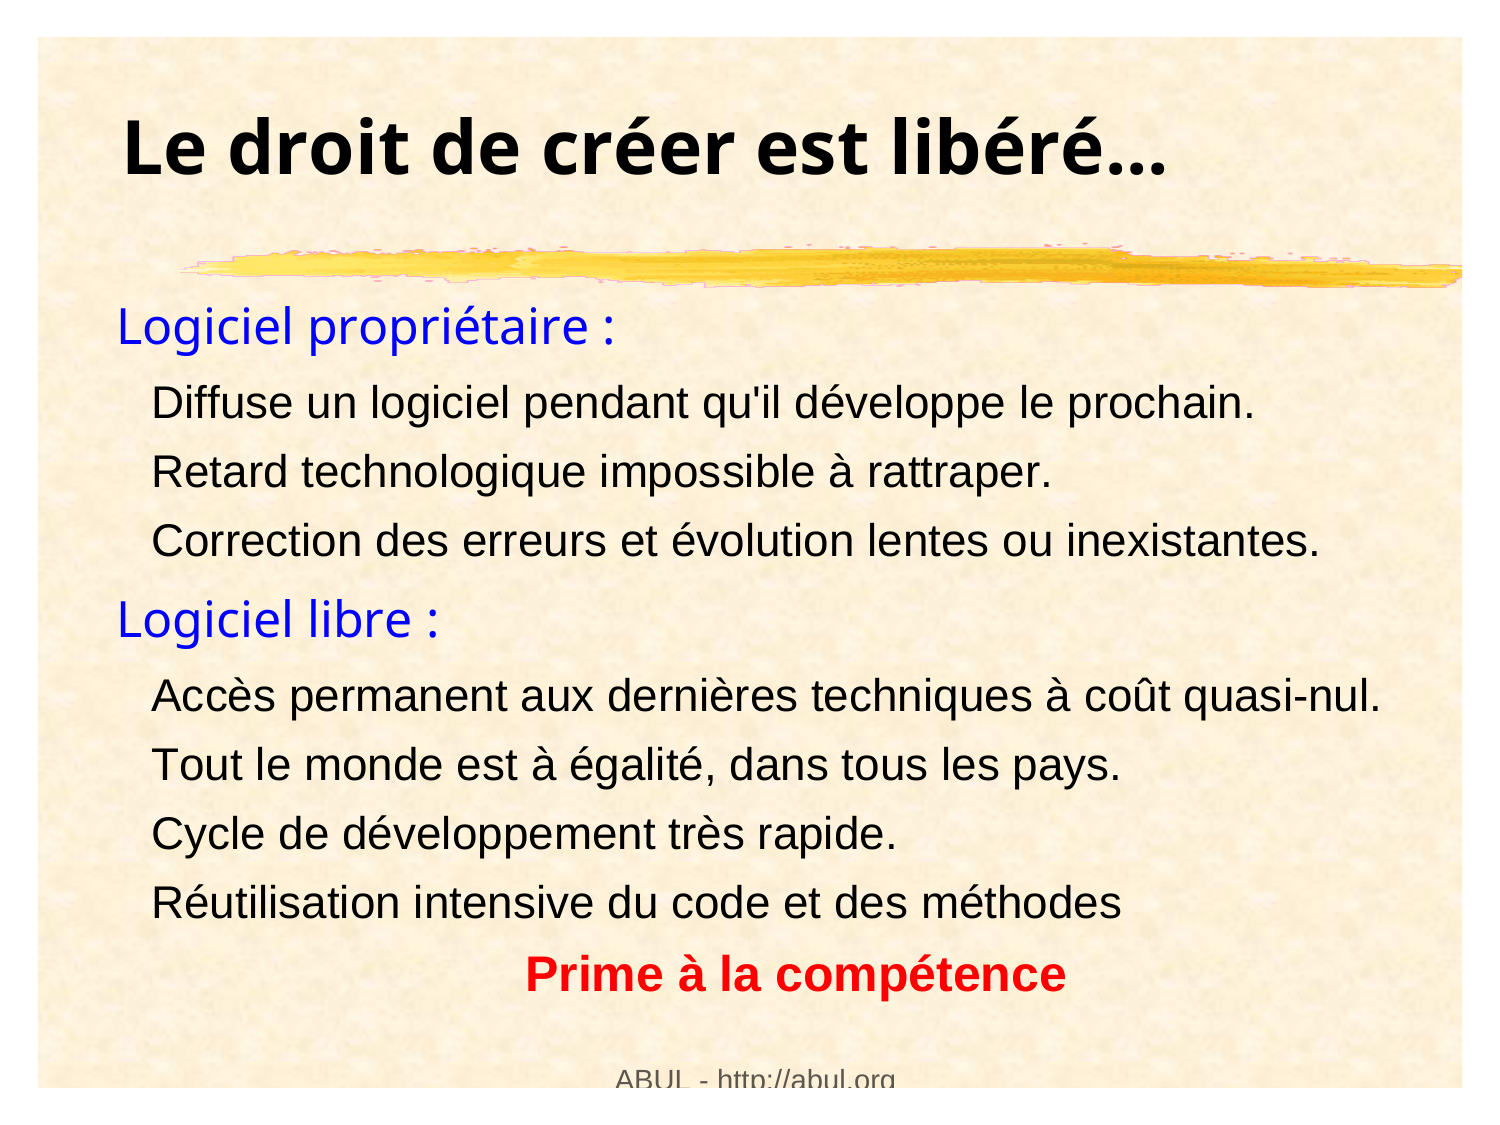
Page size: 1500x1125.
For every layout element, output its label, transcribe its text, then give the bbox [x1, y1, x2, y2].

picture [738, 1076, 743, 1088]
picture [639, 1072, 648, 1078]
picture [883, 1076, 891, 1088]
picture [37, 37, 1463, 1088]
picture [811, 1076, 818, 1088]
picture [794, 1082, 801, 1088]
picture [722, 1076, 729, 1088]
picture [620, 1073, 627, 1082]
picture [754, 1076, 761, 1088]
picture [639, 1081, 649, 1088]
picture [618, 1084, 630, 1088]
title Le droit de créer est libéré... [121, 39, 1463, 253]
text_box Logiciel propriétaire : Diffuse un logiciel pendant qu'il développe le prochain. Retard technologique impossible à rattraper. Correction des erreurs et évolution lentes ou inexistantes. Logiciel libre : Accès permanent aux dernières techniques à coût quasi-nul. Tout le monde est à égalité, dans tous les pays. Cycle de développement très rapide. Réutilisation intensive du code et des méthodes Prime à la compétence [116, 290, 1442, 1055]
picture [858, 1076, 866, 1088]
